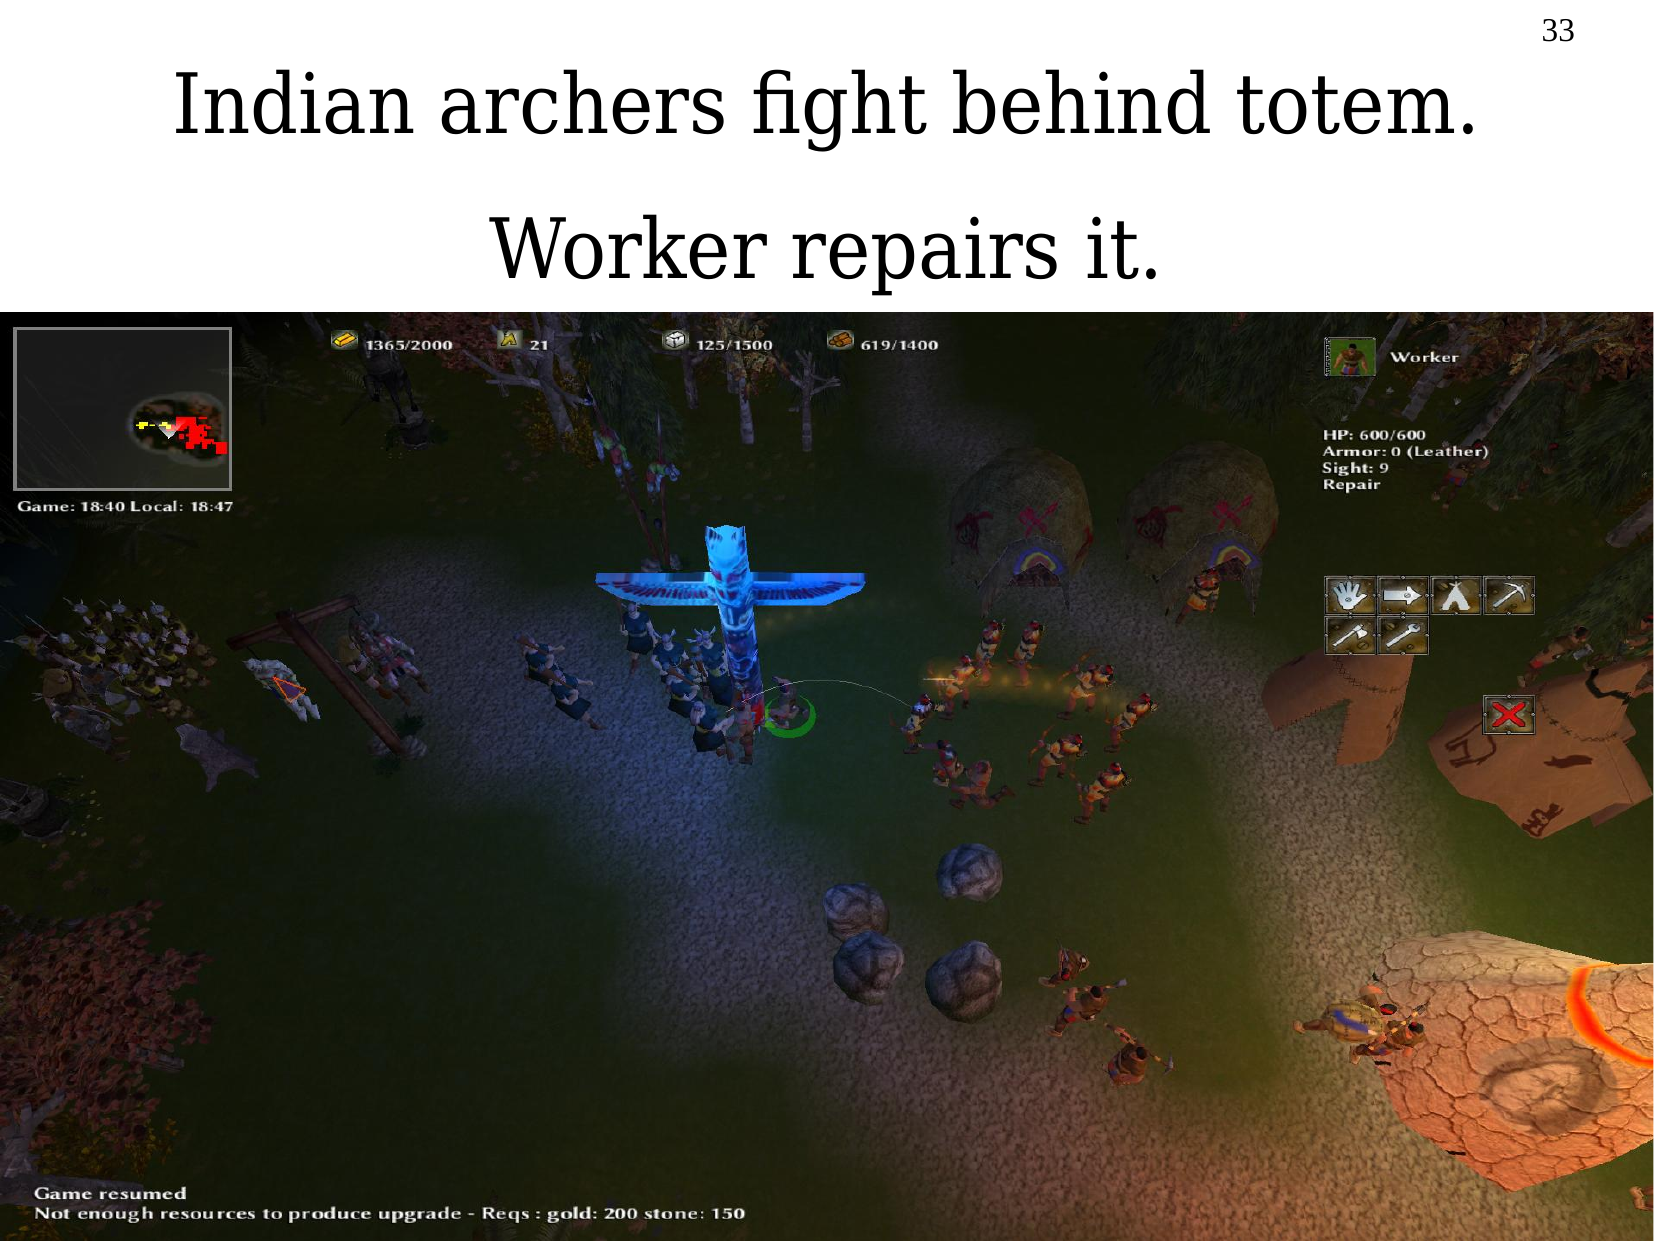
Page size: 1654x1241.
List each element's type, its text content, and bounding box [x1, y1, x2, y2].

picture [0, 312, 1654, 1241]
title Indian archers fight behind totem. Worker repairs it. [82, 31, 1571, 275]
